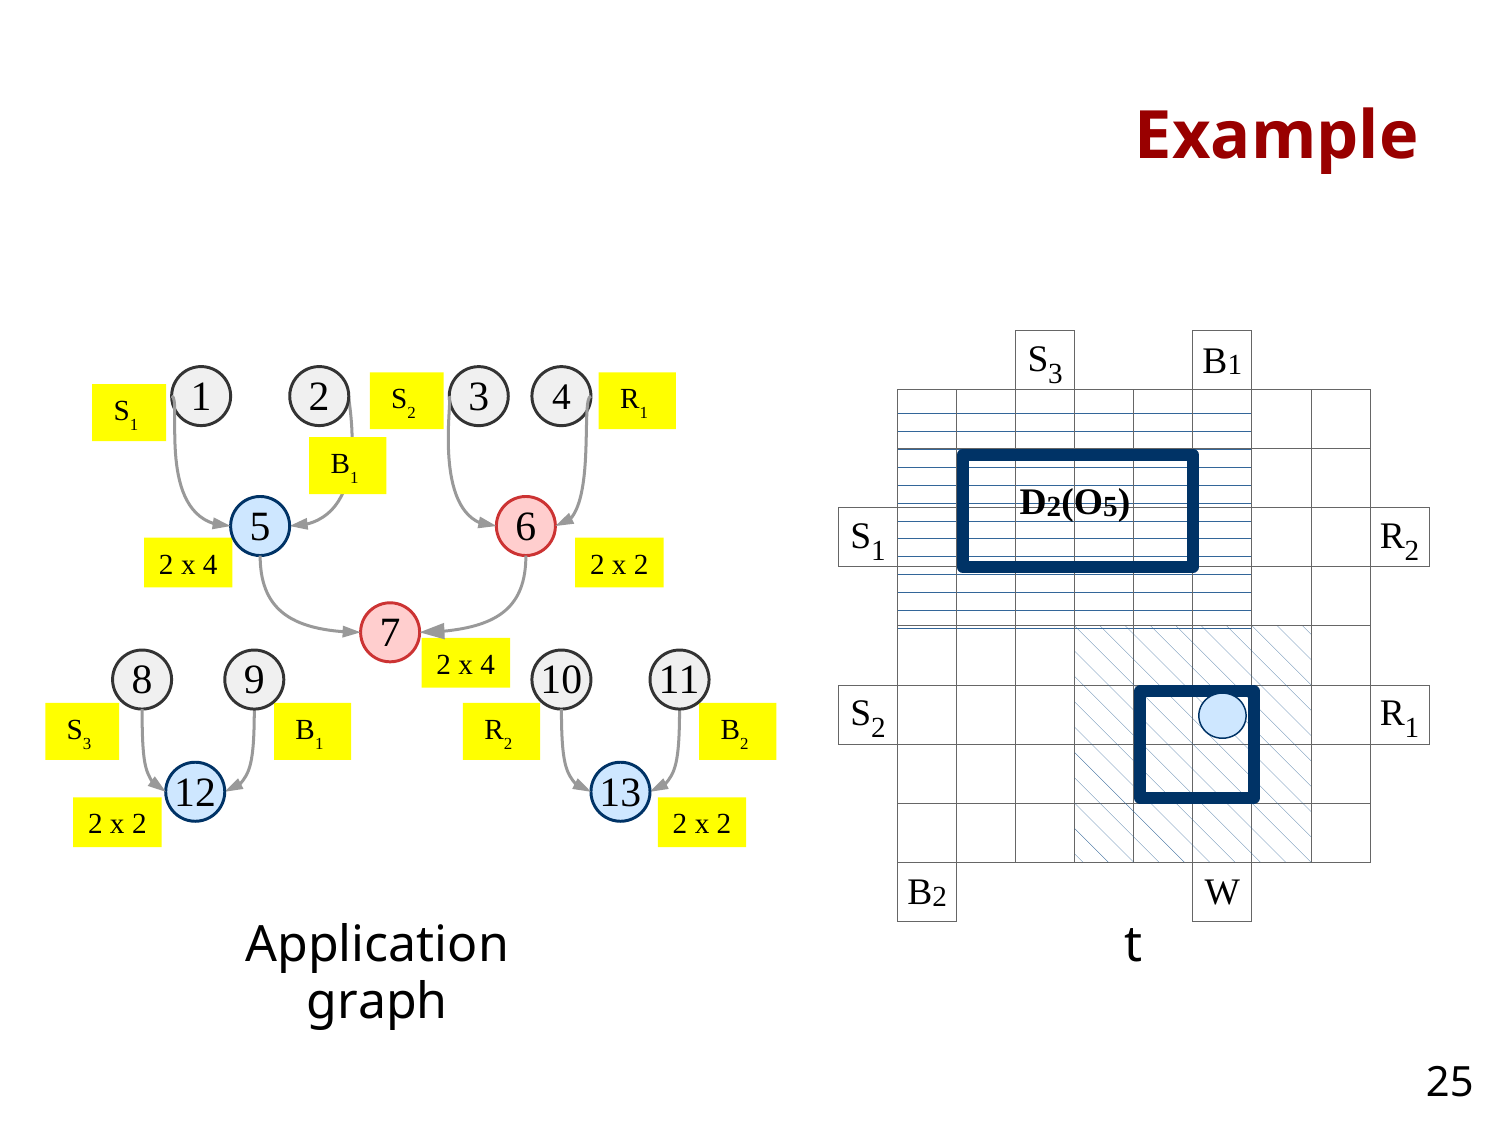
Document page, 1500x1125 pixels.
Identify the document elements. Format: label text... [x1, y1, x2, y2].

text_box 12 [165, 762, 225, 822]
text_box S1 [92, 384, 167, 442]
text_box 4 [531, 366, 591, 426]
text_box [1075, 554, 1133, 561]
text_box 9 [224, 650, 284, 710]
text_box B1 [274, 702, 352, 760]
text_box [1134, 395, 1192, 448]
text_box 6 [496, 496, 556, 556]
text_box [1197, 449, 1251, 507]
text_box S2 [838, 685, 898, 745]
text_box 8 [112, 650, 172, 709]
text_box [1016, 461, 1074, 472]
text_box R2 [462, 702, 541, 760]
text_box B1 [1192, 330, 1252, 390]
text_box B2 [699, 702, 777, 760]
text_box 2 x 2 [73, 797, 162, 848]
text_box 2 x 2 [575, 537, 664, 588]
text_box 10 [531, 650, 591, 709]
text_box R1 [598, 372, 676, 430]
text_box [898, 567, 956, 625]
text_box [957, 571, 1015, 625]
text_box 2 [289, 366, 349, 426]
text_box [957, 626, 1015, 633]
text_box [898, 508, 956, 566]
text_box 13 [590, 762, 651, 822]
text_box 3 [449, 366, 509, 426]
text_box [1016, 567, 1312, 863]
text_box t [912, 907, 1355, 981]
text_box S3 [1015, 330, 1075, 390]
text_box S1 [838, 507, 898, 567]
text_box S3 [45, 702, 120, 760]
text_box 7 [360, 602, 420, 662]
text_box [969, 461, 1015, 507]
title Example [75, 44, 1419, 227]
text_box [1134, 508, 1187, 561]
text_box 2 x 4 [144, 537, 233, 588]
text_box [1199, 508, 1251, 566]
text_box 1 [171, 366, 231, 426]
text_box D2(O5) [981, 472, 1169, 554]
text_box 5 [230, 496, 290, 556]
text_box B2 [897, 862, 957, 922]
text_box [1075, 395, 1133, 448]
text_box [898, 449, 956, 507]
text_box [1016, 395, 1074, 448]
text_box [898, 395, 956, 448]
text_box S2 [369, 372, 444, 430]
text_box [898, 626, 956, 633]
text_box R1 [1370, 685, 1430, 745]
text_box [1134, 461, 1187, 507]
text_box [1193, 395, 1251, 448]
text_box 2 x 2 [657, 797, 747, 848]
text_box 2 x 4 [421, 637, 511, 688]
text_box Application graph [156, 907, 599, 981]
text_box R2 [1370, 507, 1430, 567]
text_box [1075, 461, 1133, 472]
text_box [969, 508, 1015, 561]
text_box W [1192, 863, 1252, 907]
text_box [957, 395, 1015, 448]
text_box [1016, 554, 1074, 561]
text_box 11 [650, 650, 710, 710]
text_box B1 [309, 437, 387, 495]
